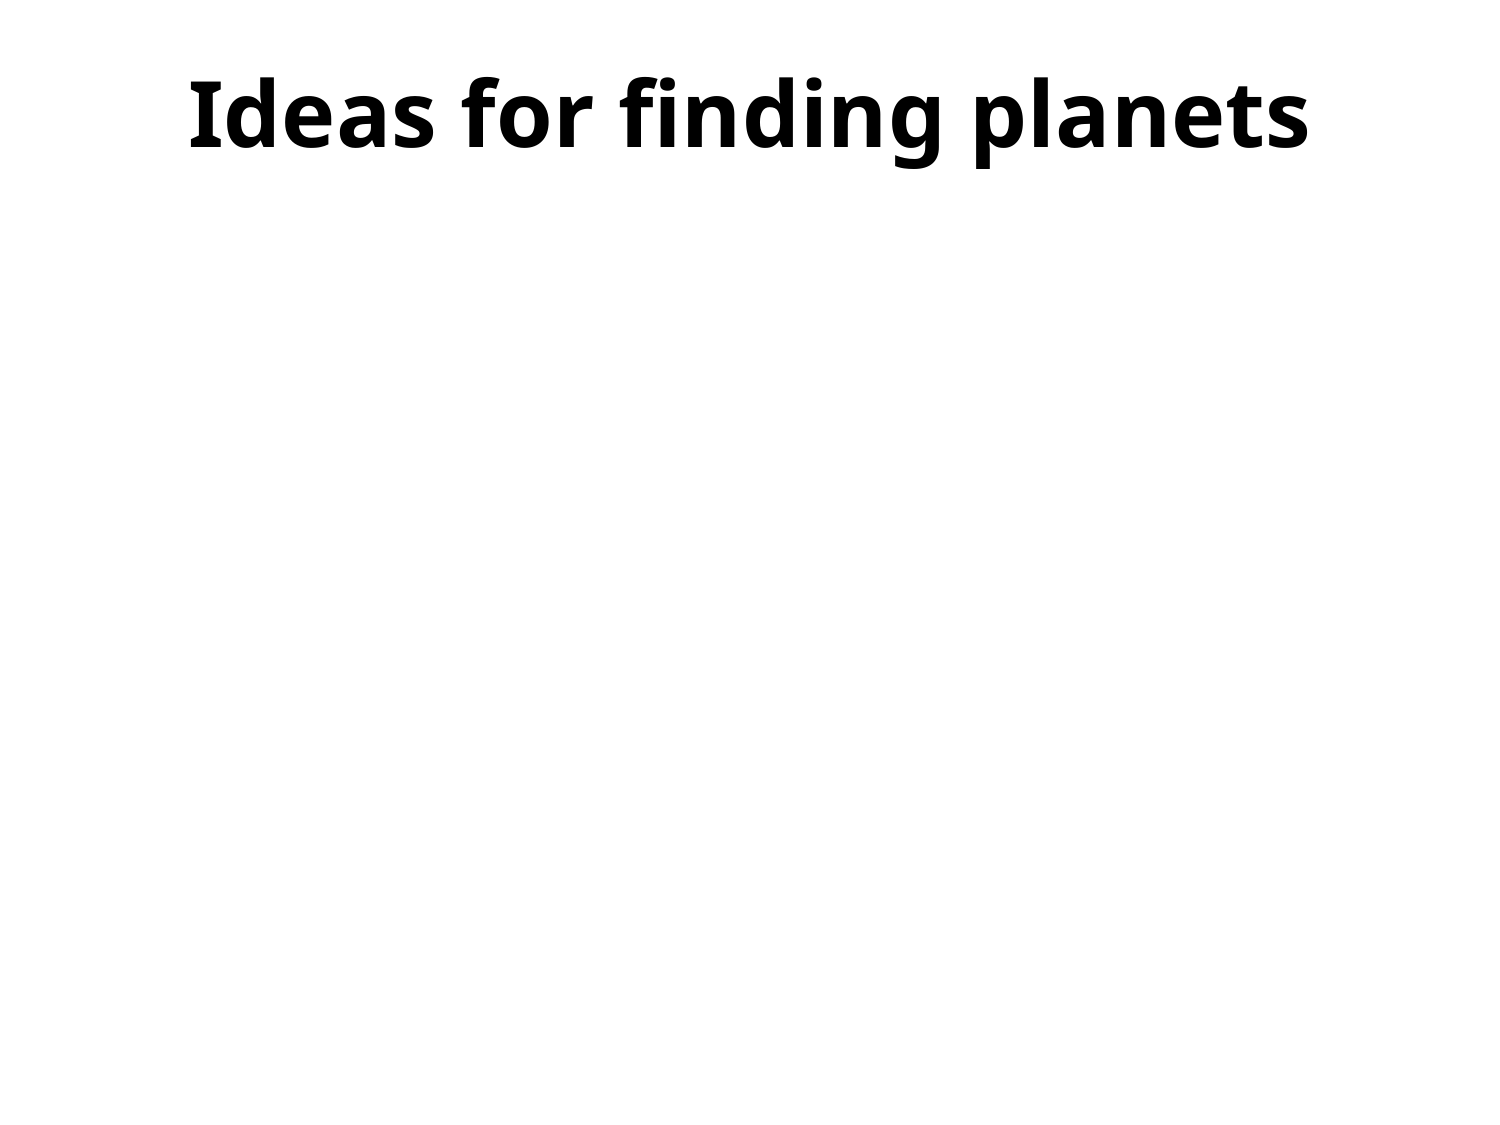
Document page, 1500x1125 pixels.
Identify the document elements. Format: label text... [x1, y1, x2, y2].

title Ideas for finding planets [30, 29, 1471, 196]
